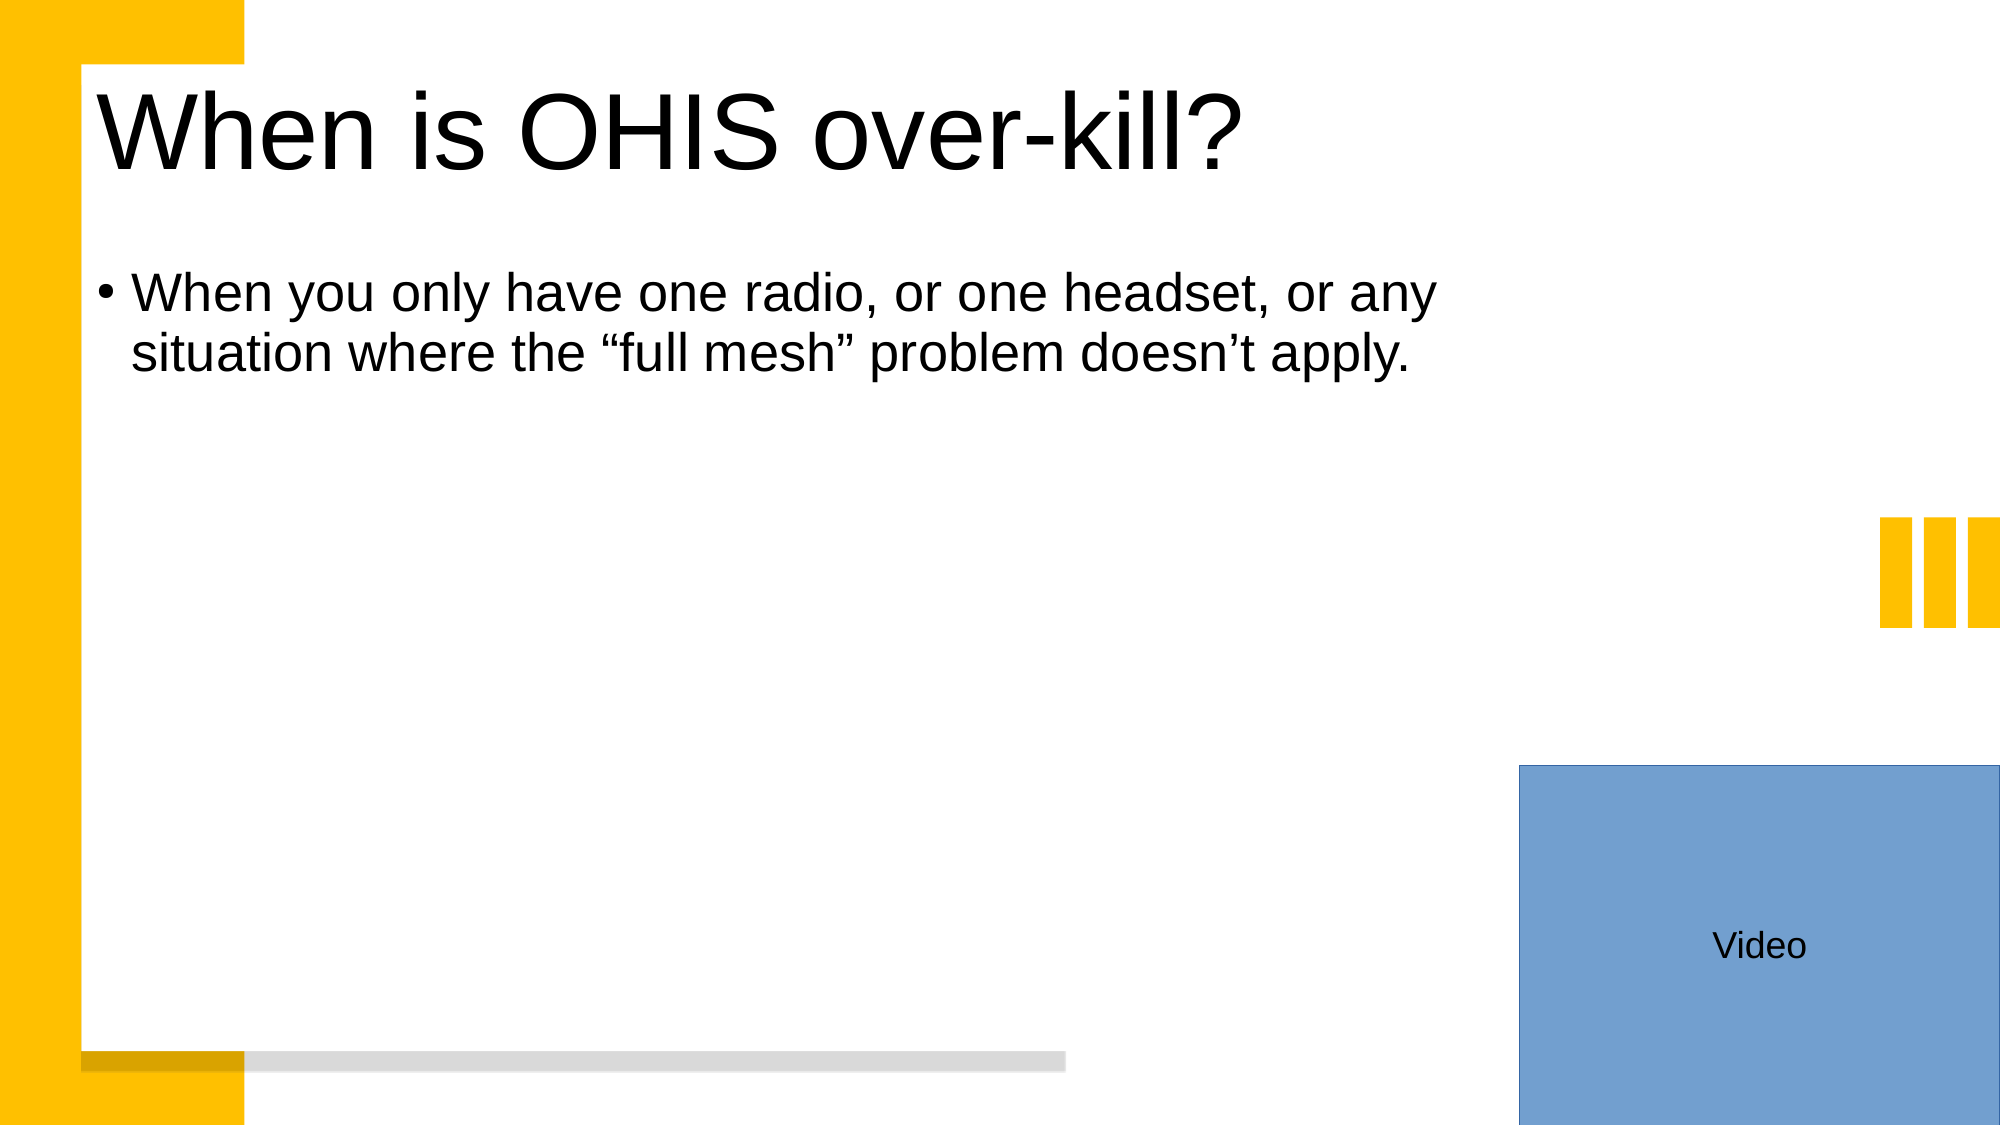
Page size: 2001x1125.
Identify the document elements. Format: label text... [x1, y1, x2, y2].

text_box [0, 0, 2000, 1125]
text_box Video [1519, 765, 2000, 1125]
text_box When is OHIS over-kill? [81, 64, 1921, 201]
text_box When you only have one radio, or one headset, or any situation where the “full mesh” problem doesn’t apply. [81, 254, 1516, 1036]
